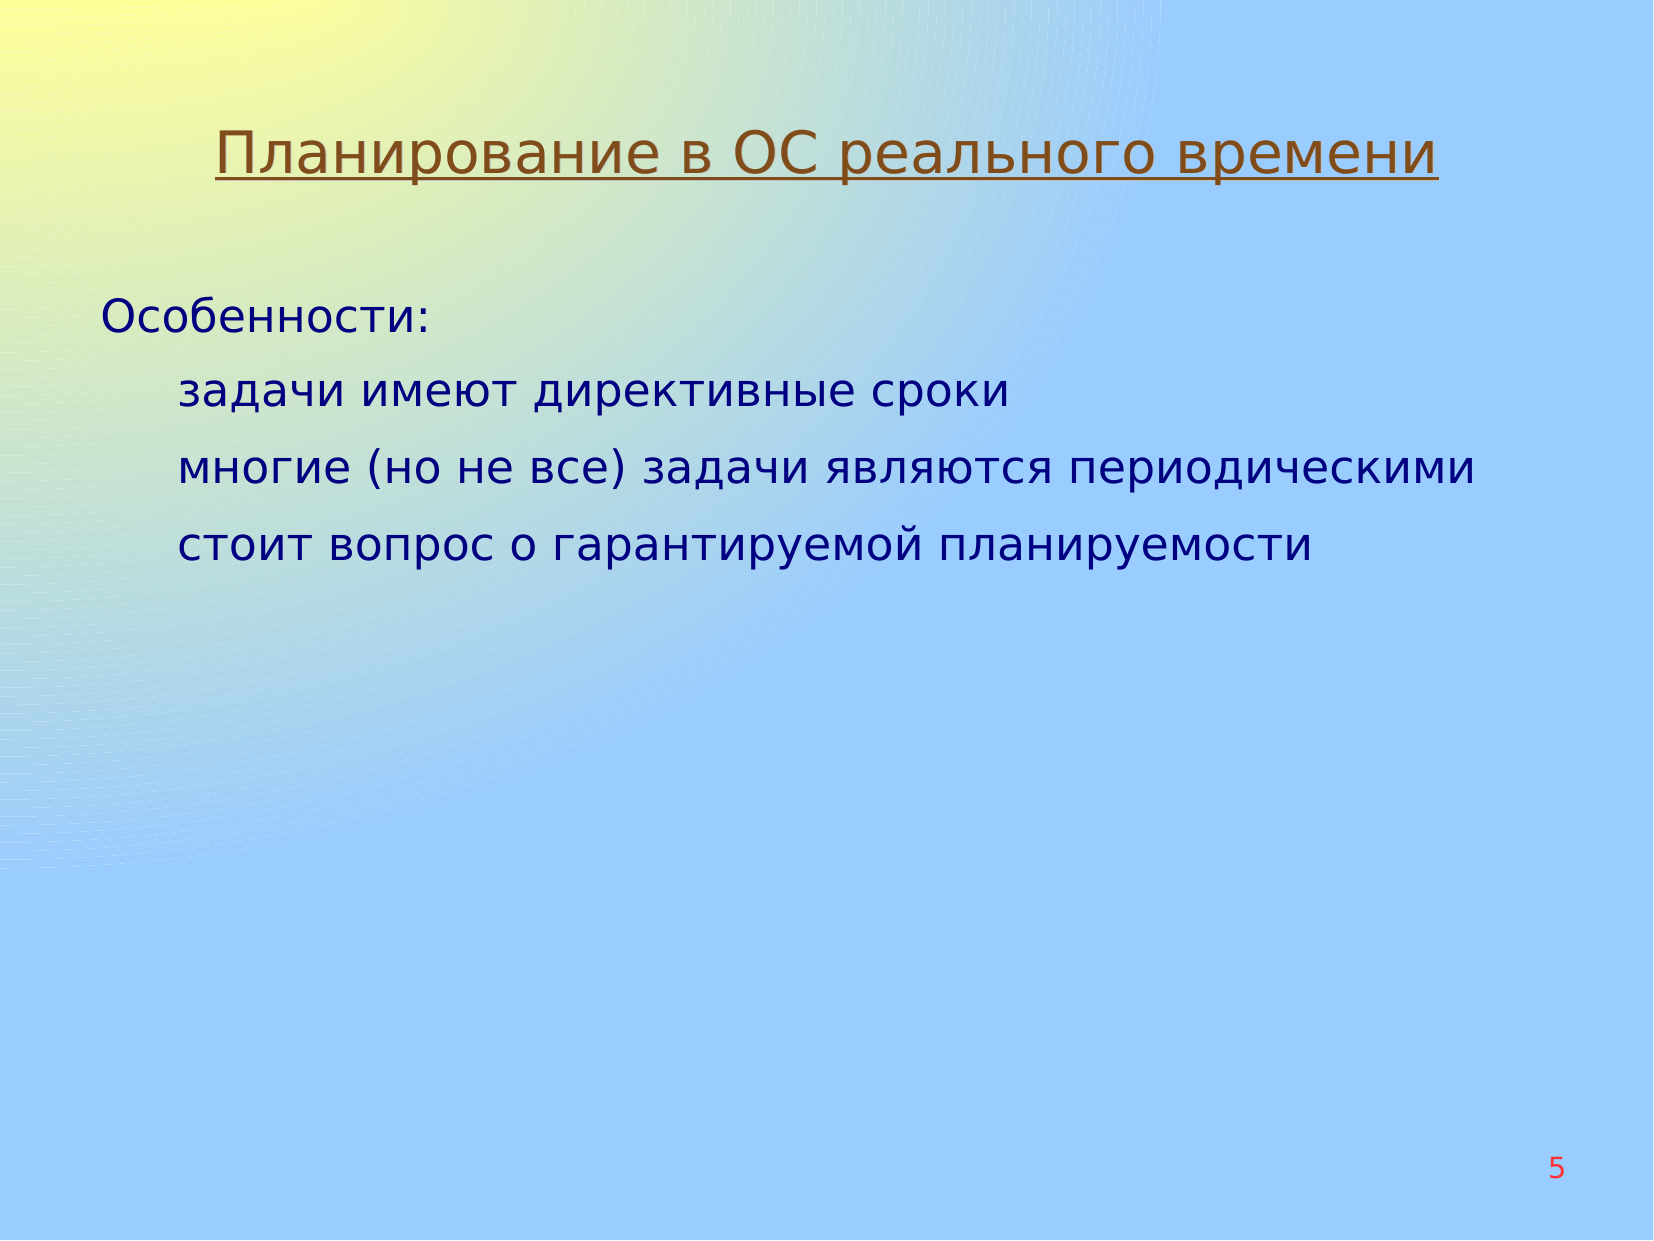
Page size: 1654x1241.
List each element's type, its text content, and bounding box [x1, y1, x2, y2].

title Планирование в ОС реального времени [82, 49, 1571, 257]
list Особенности: задачи имеют директивные сроки многие (но не все) задачи являются периодическими стоит вопрос о гарантируемой планируемости [82, 290, 1571, 1109]
